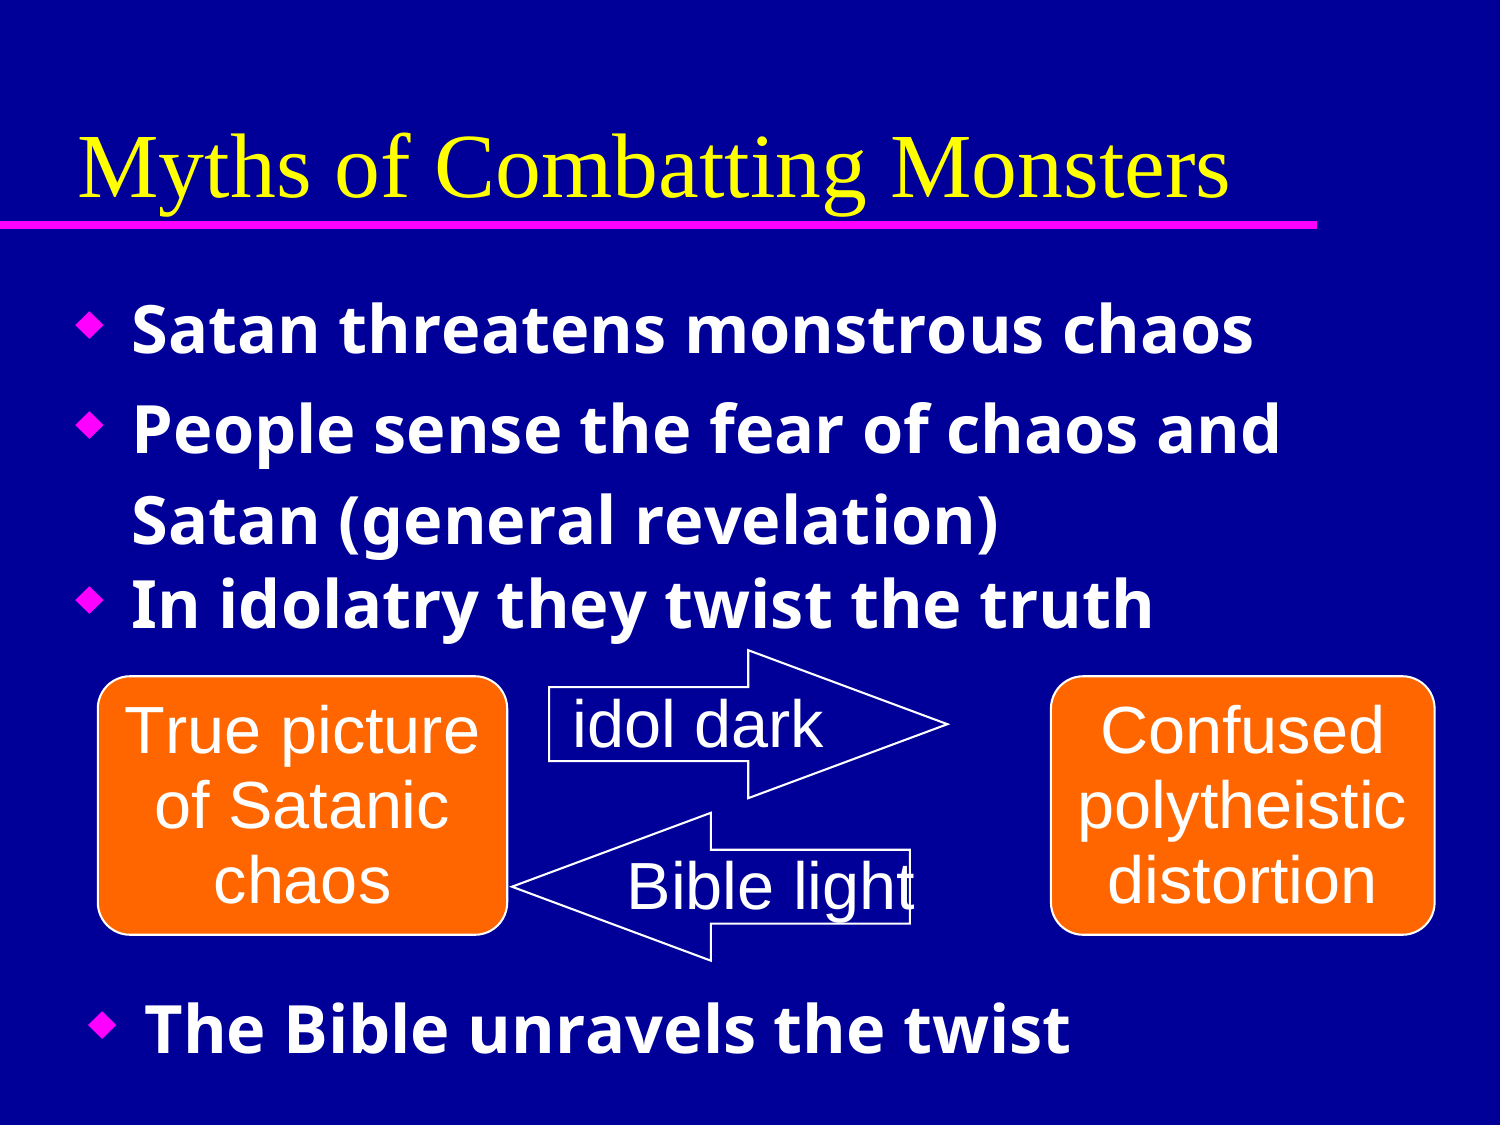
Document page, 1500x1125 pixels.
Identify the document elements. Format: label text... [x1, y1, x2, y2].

list Satan threatens monstrous chaos [60, 275, 1382, 374]
text_box Bible light [511, 812, 910, 961]
text_box In idolatry they twist the truth [60, 549, 1382, 675]
text_box idol dark [549, 650, 948, 799]
title Myths of Combatting Monsters [62, 43, 1338, 225]
text_box Confused polytheistic distortion [1050, 676, 1435, 935]
text_box True picture of Satanic chaos [97, 676, 508, 935]
text_box The Bible unravels the twist [72, 975, 1394, 1125]
text_box People sense the fear of chaos and Satan (general revelation) [60, 374, 1382, 549]
